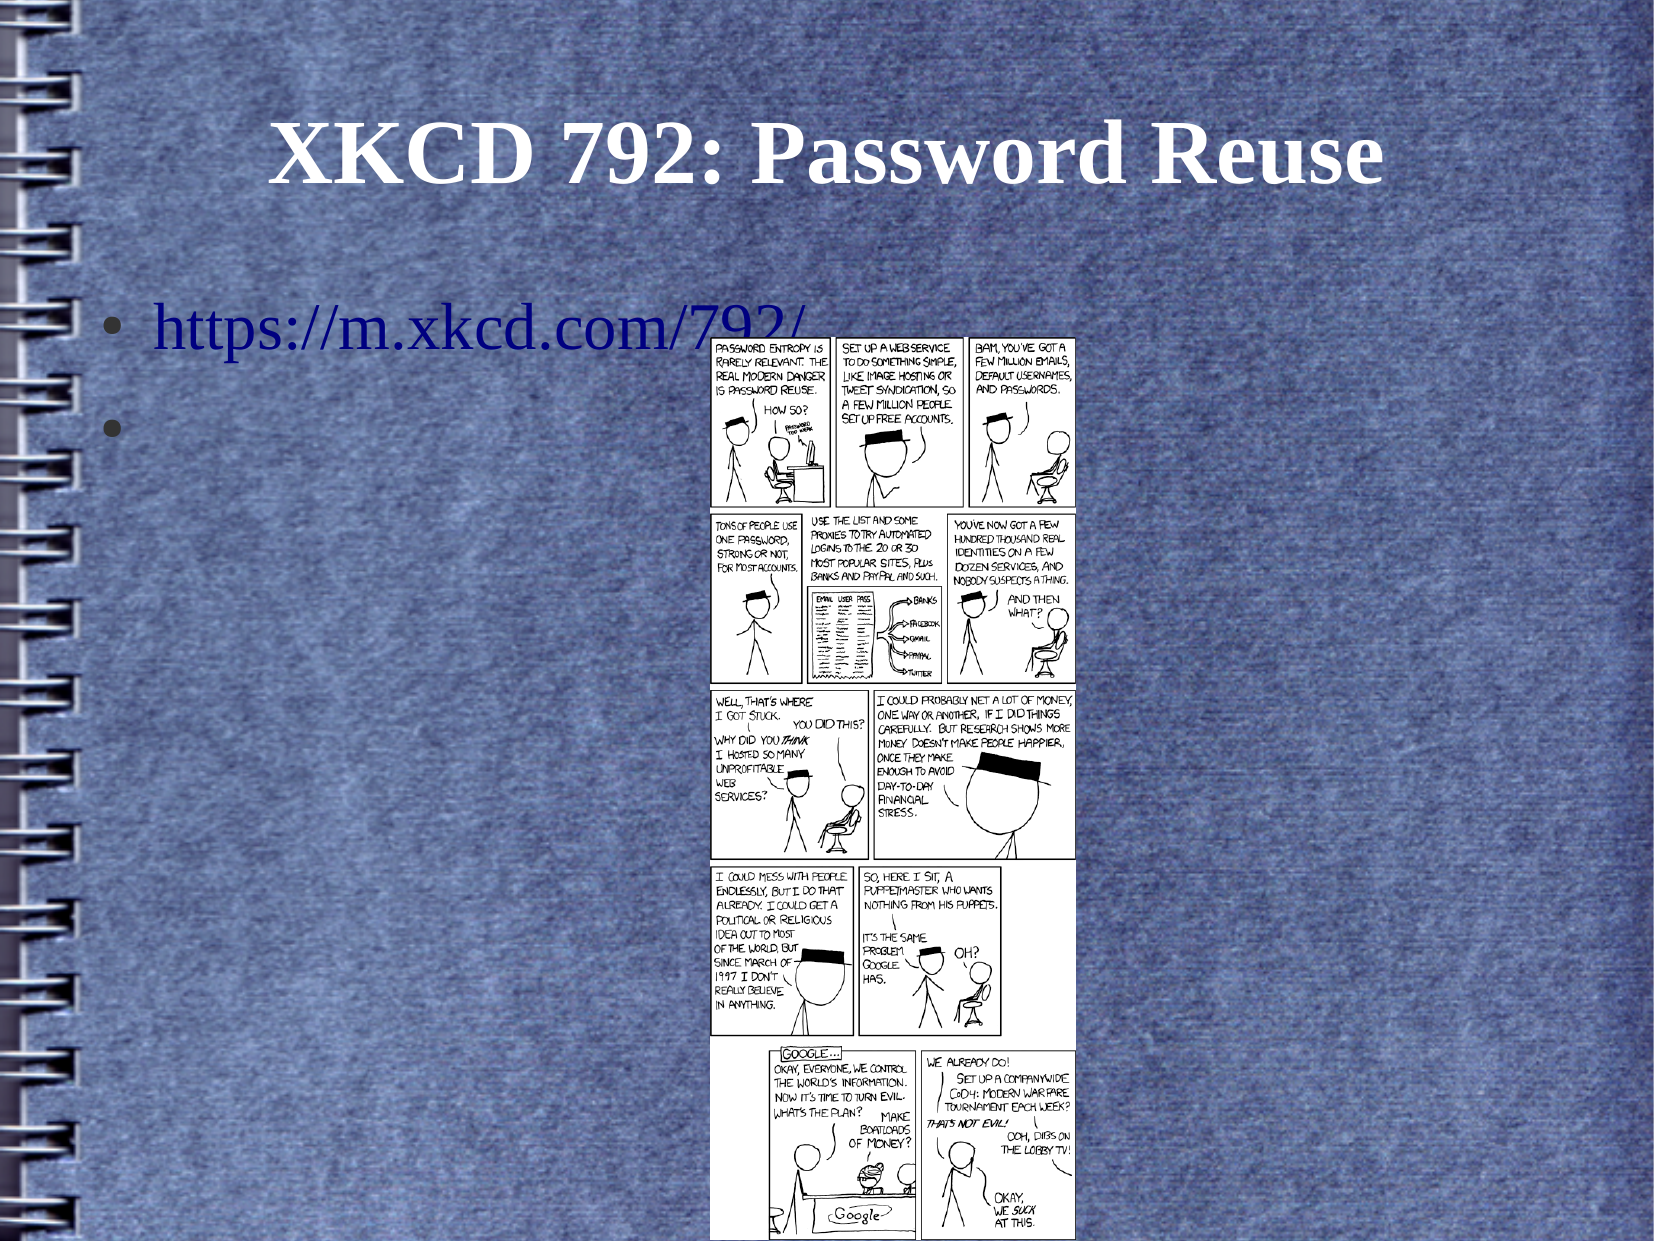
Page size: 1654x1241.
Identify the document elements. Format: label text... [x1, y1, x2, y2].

title XKCD 792: Password Reuse [82, 56, 1571, 250]
picture [0, 0, 1654, 1241]
list https://m.xkcd.com/792/ [82, 290, 1571, 1094]
